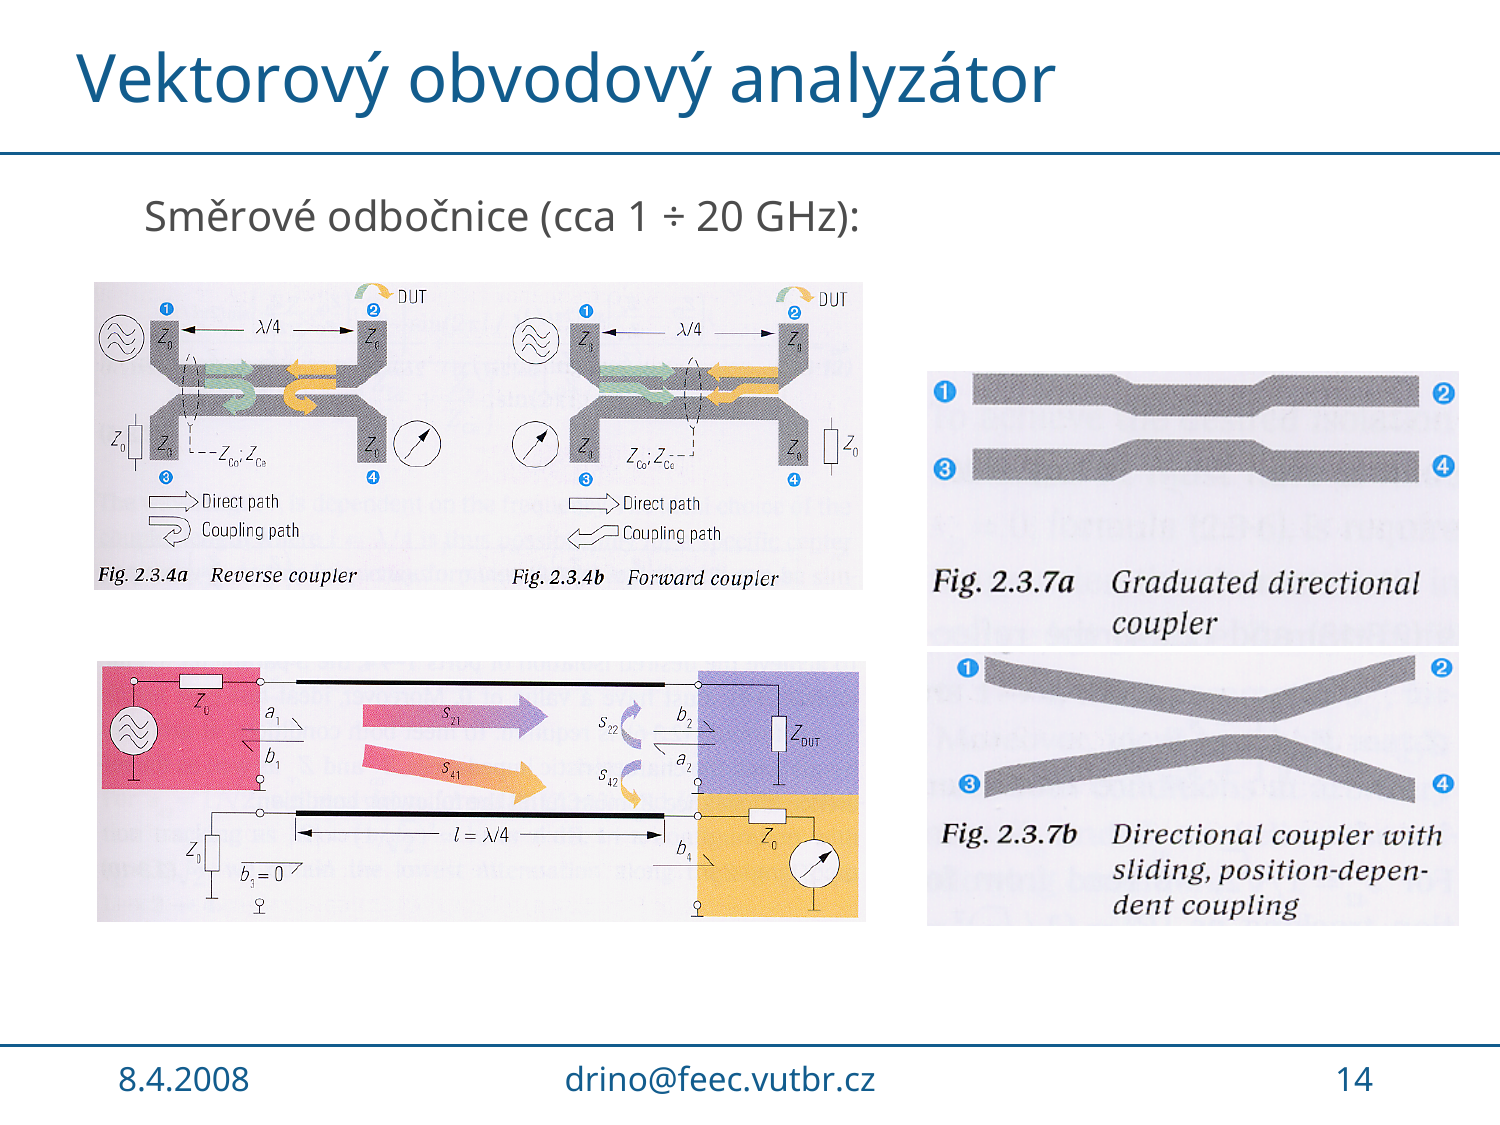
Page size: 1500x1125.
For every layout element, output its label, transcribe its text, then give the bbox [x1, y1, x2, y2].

picture [927, 371, 1459, 646]
text_box drino@feec.vutbr.cz [454, 1049, 987, 1125]
picture [927, 652, 1459, 926]
text_box <číslo> [1075, 1049, 1388, 1125]
text_box Směrové odbočnice (cca 1 ÷ 20 GHz): [59, 178, 1442, 252]
picture [94, 282, 863, 590]
title Vektorový obvodový analyzátor [0, 0, 1500, 152]
text_box 8.4.2008 [103, 1049, 432, 1125]
picture [97, 661, 866, 922]
